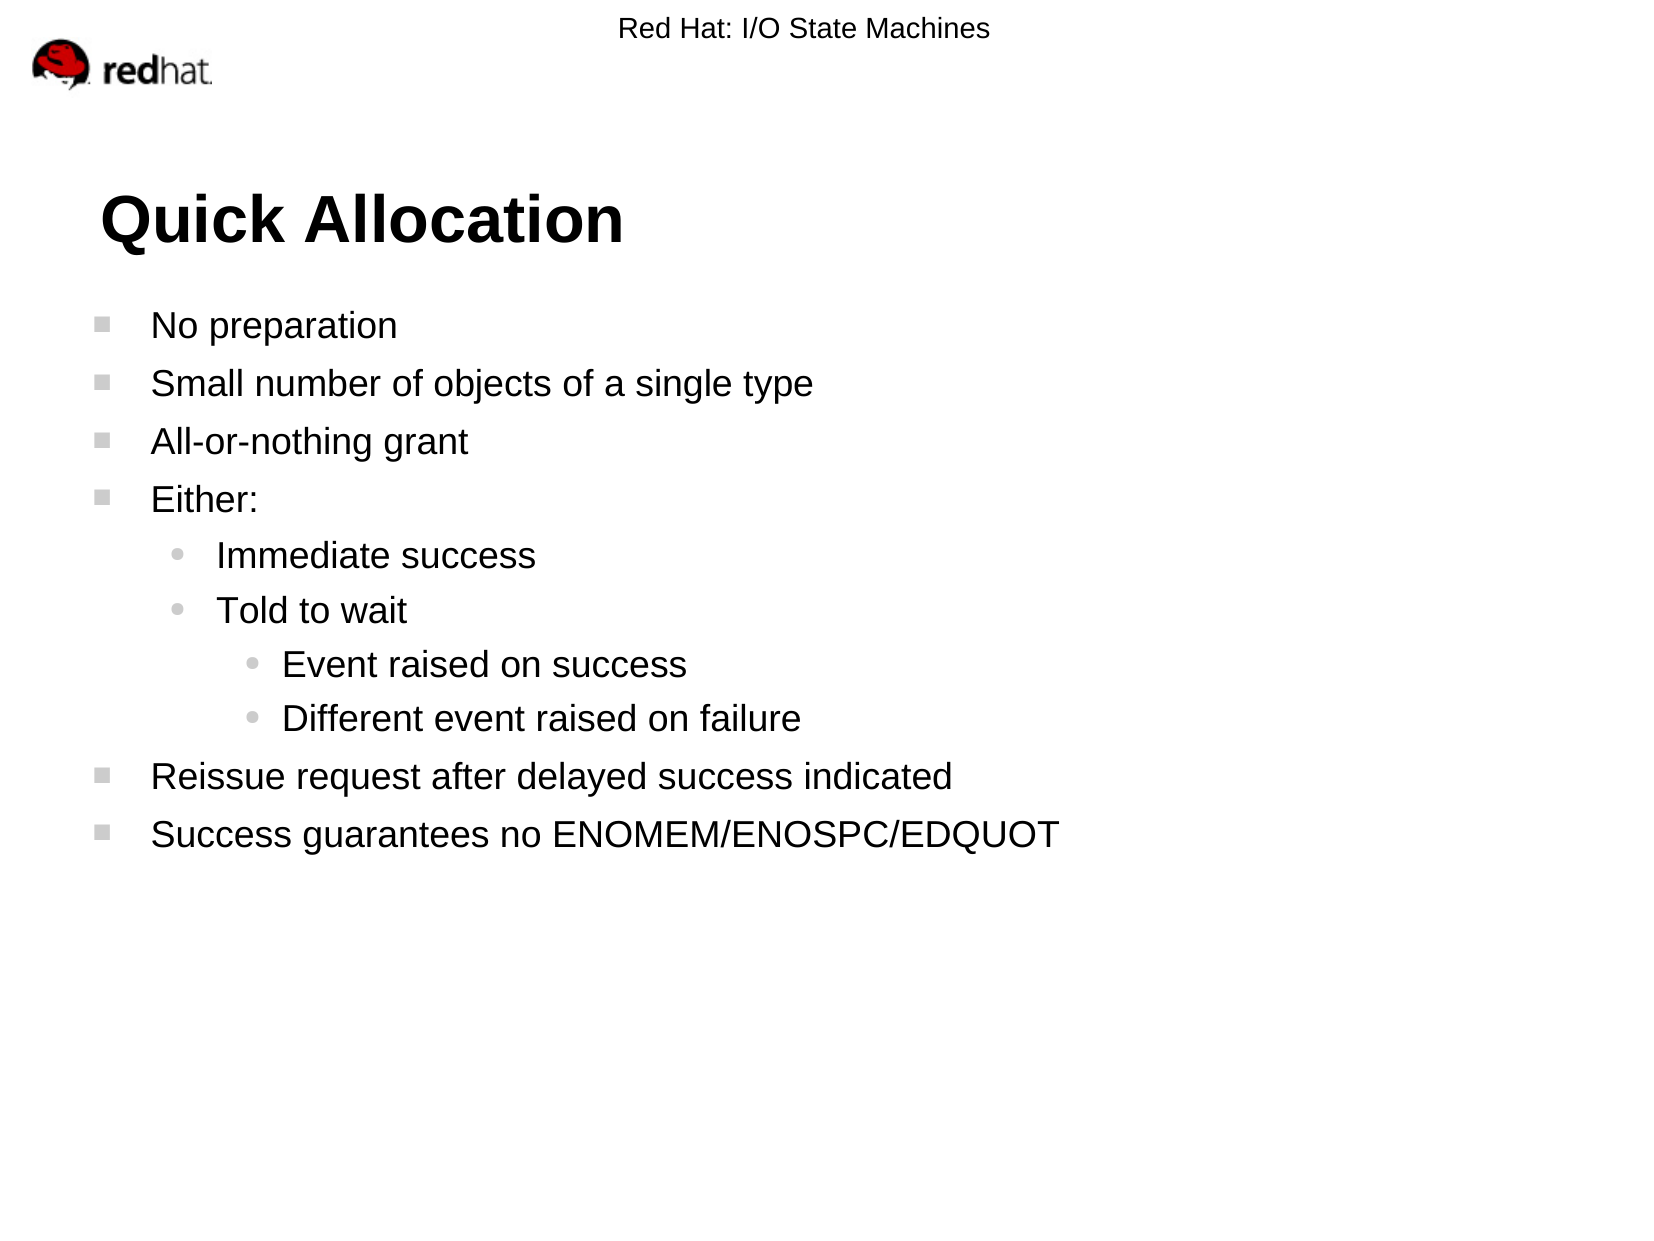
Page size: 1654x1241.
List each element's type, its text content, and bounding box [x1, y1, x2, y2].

list No preparation Small number of objects of a single type All-or-nothing grant Either: Immediate success Told to wait Event raised on success Different event raised on failure Reissue request after delayed success indicated Success guarantees no ENOMEM/ENOSPC/EDQUOT [94, 304, 1500, 1174]
picture [31, 37, 212, 98]
title Quick Allocation [100, 164, 1506, 275]
